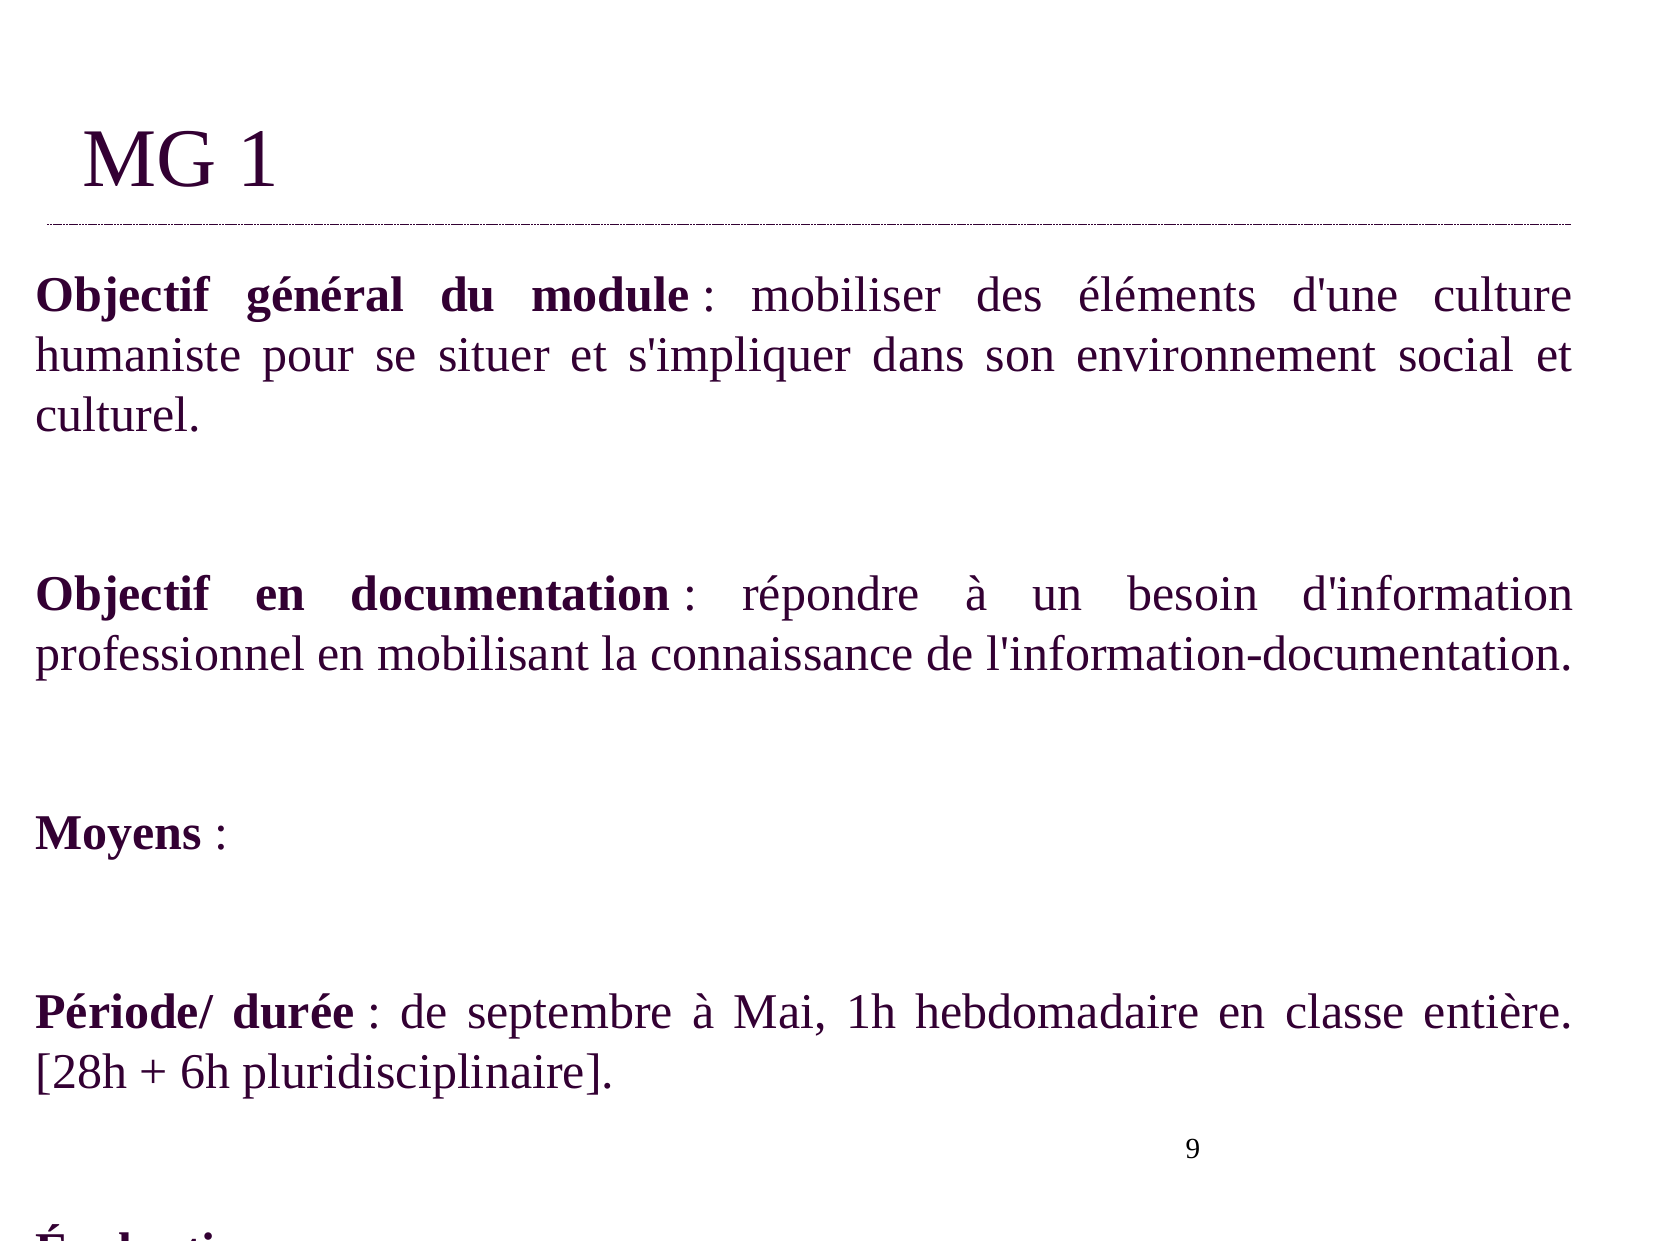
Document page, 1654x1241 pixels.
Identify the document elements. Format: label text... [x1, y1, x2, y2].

title MG 1 [82, 49, 1571, 257]
subtitle Objectif général du module : mobiliser des éléments d'une culture humaniste pour se situer et s'impliquer dans son environnement social et culturel. Objectif en documentation : répondre à un besoin d'information professionnel en mobilisant la connaissance de l'information-documentation. Moyens : Période/ durée : de septembre à Mai, 1h hebdomadaire en classe entière. [28h + 6h pluridisciplinaire]. Évaluations : [35, 261, 1595, 1223]
